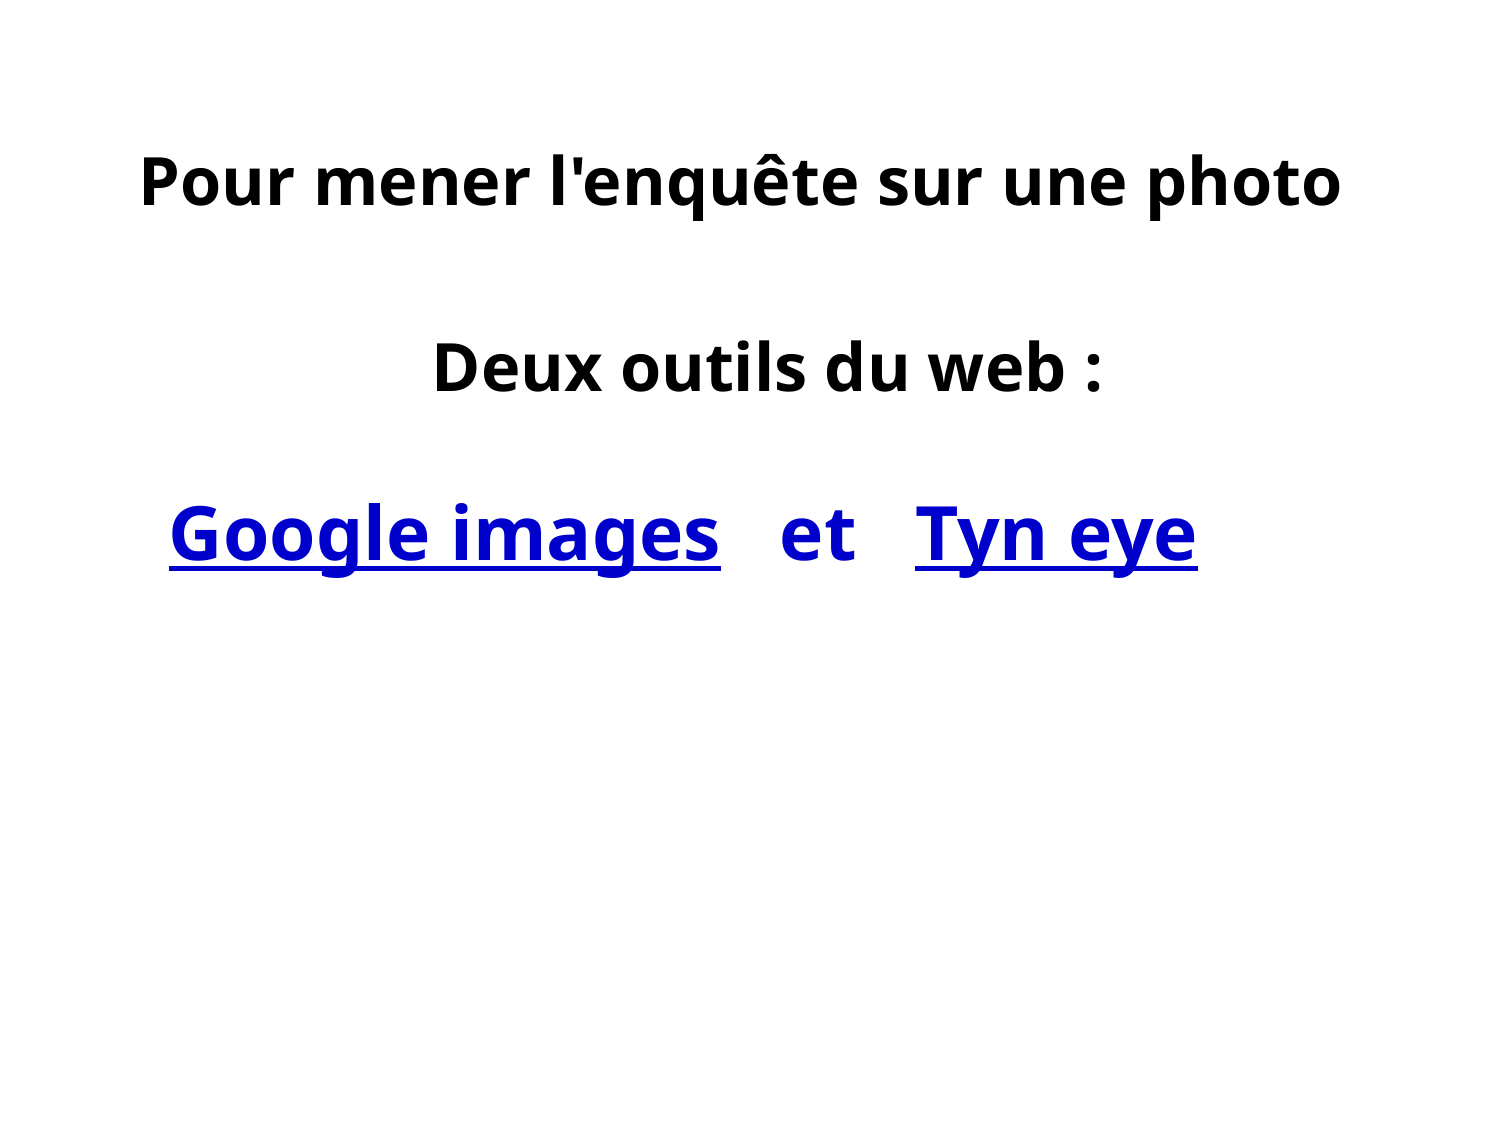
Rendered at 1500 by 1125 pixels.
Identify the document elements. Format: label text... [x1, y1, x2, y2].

text_box Pour mener l'enquête sur une photo [74, 44, 1425, 233]
text_box Deux outils du web : Google images et Tyn eye [74, 245, 1425, 898]
